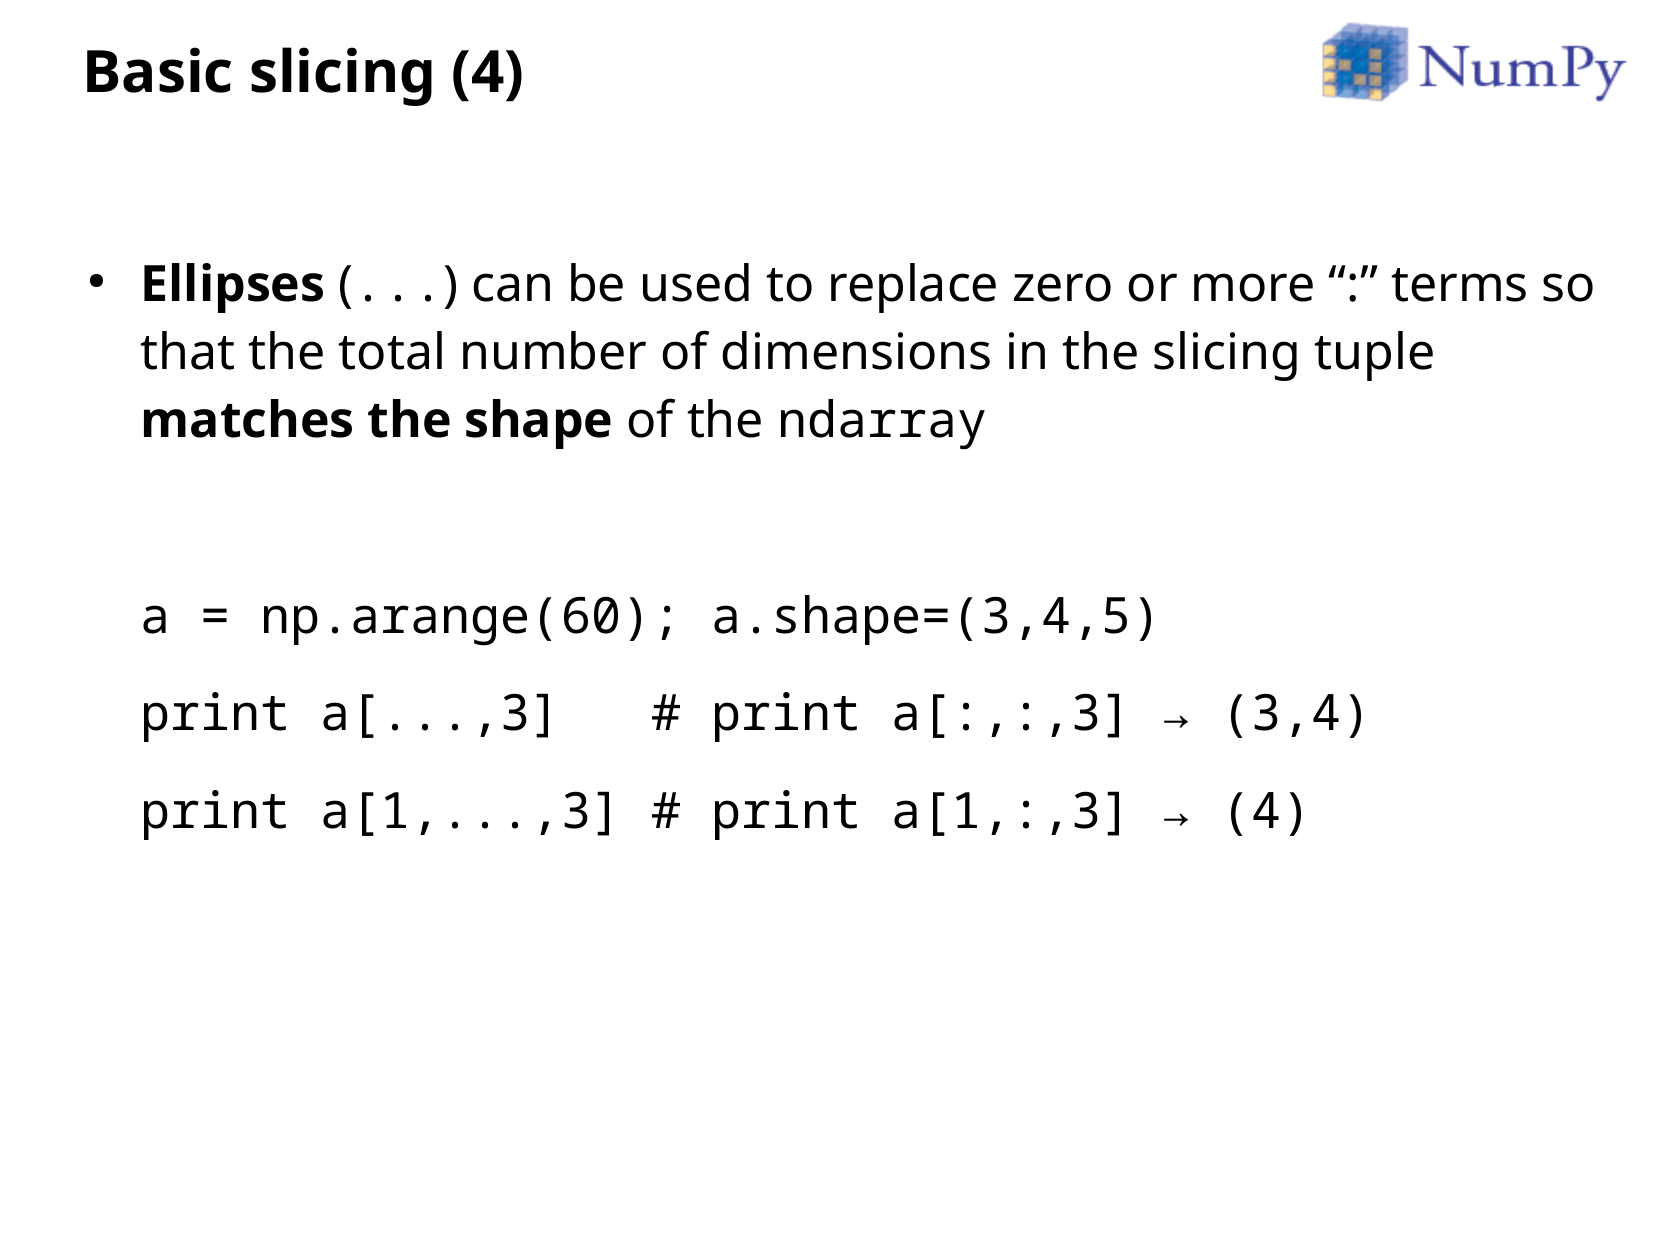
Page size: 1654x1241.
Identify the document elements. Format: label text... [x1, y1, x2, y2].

picture [1302, 13, 1635, 113]
title Basic slicing (4) [82, 15, 1571, 125]
list Ellipses (...) can be used to replace zero or more “:” terms so that the total number of dimensions in the slicing tuple matches the shape of the ndarray a = np.arange(60); a.shape=(3,4,5) print a[...,3] # print a[:,:,3] → (3,4) print a[1,...,3] # print a[1,:,3] → (4) [70, 150, 1613, 1206]
